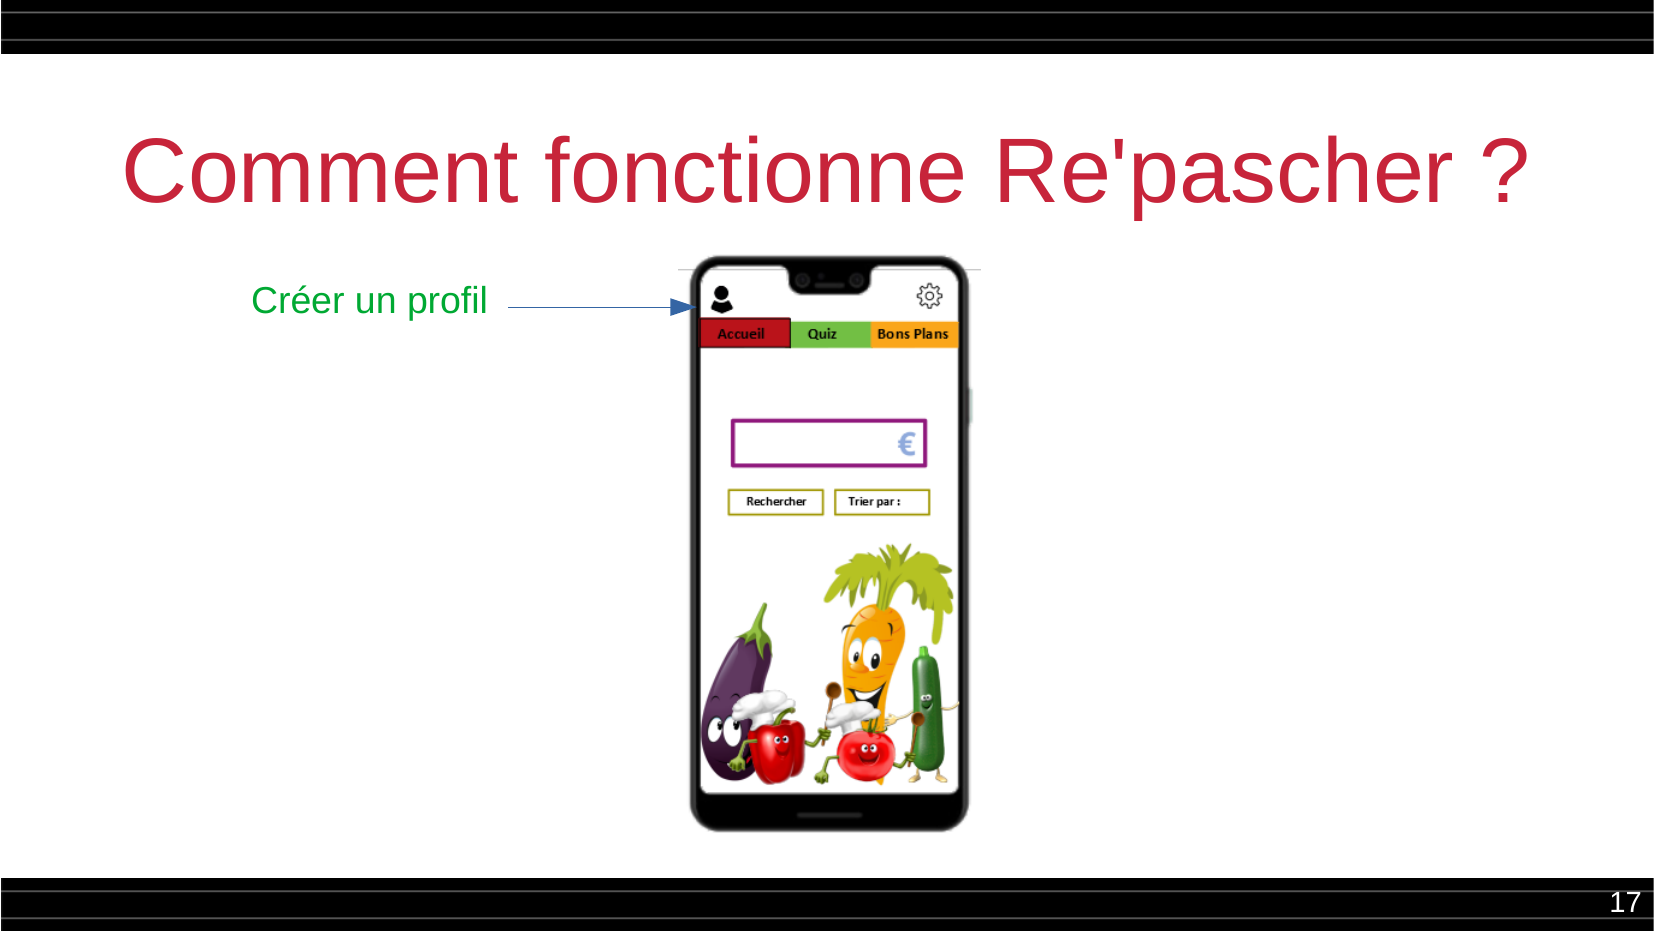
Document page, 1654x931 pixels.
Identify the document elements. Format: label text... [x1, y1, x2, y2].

text_box Créer un profil [236, 271, 508, 329]
picture [678, 250, 981, 839]
picture [1, 0, 1654, 54]
title Comment fonctionne Re'pascher ? [82, 92, 1571, 249]
picture [1, 878, 1654, 931]
